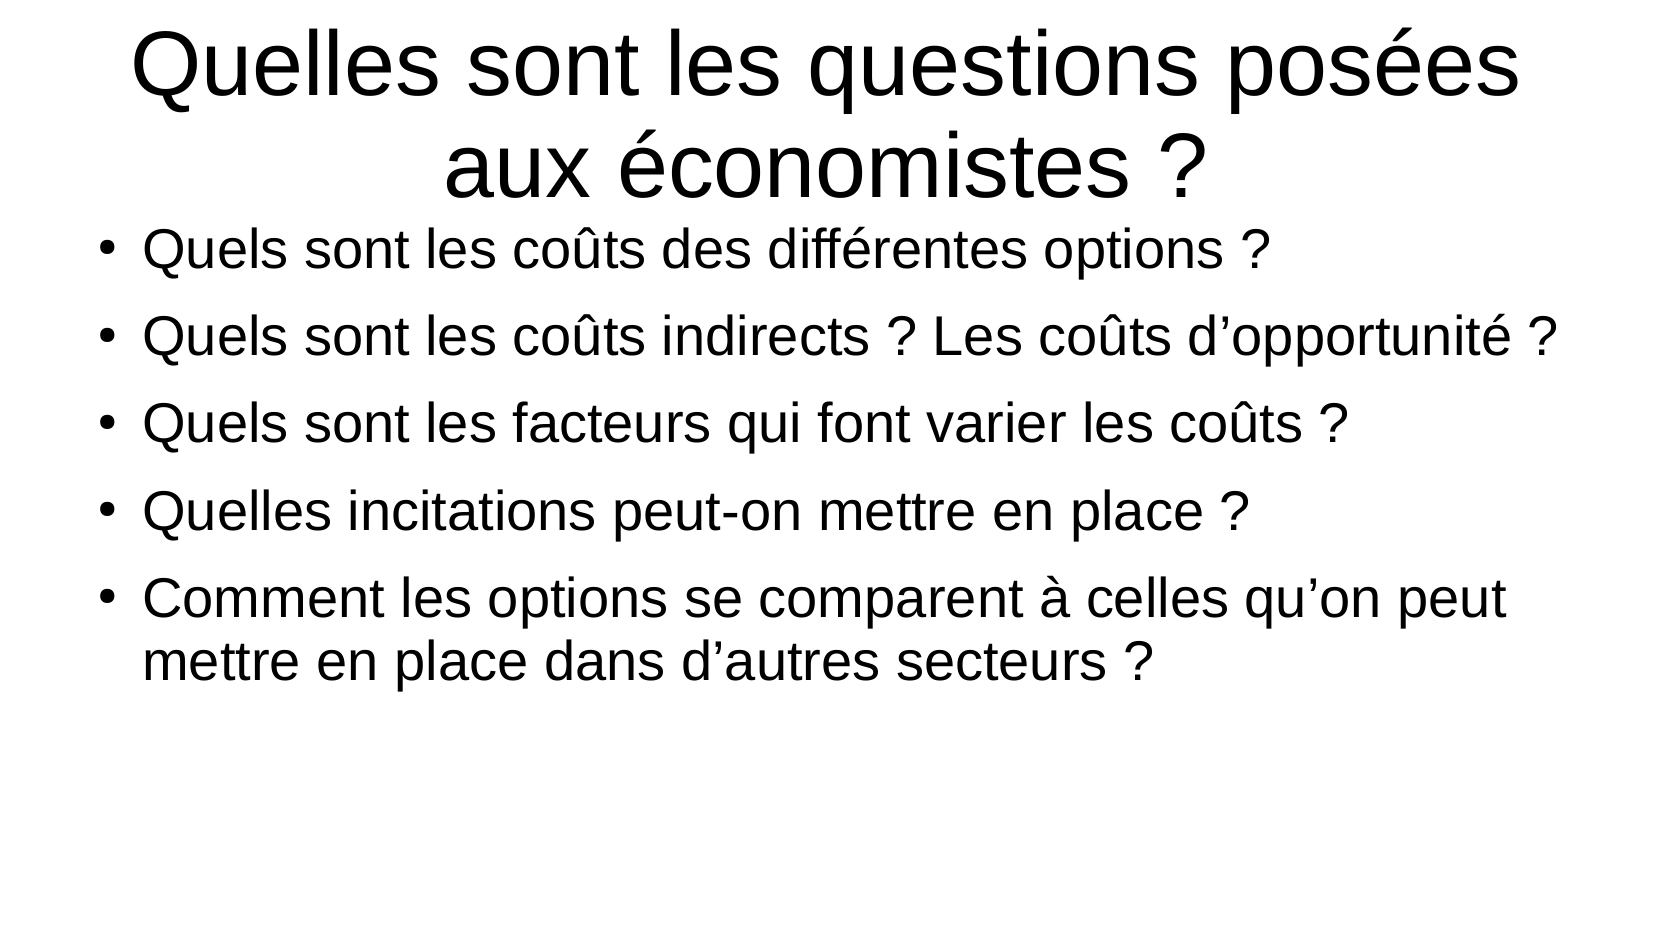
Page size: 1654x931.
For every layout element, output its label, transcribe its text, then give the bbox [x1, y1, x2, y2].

list Quels sont les coûts des différentes options ? Quels sont les coûts indirects ? Les coûts d’opportunité ? Quels sont les facteurs qui font varier les coûts ? Quelles incitations peut-on mettre en place ? Comment les options se comparent à celles qu’on peut mettre en place dans d’autres secteurs ? [82, 217, 1571, 758]
title Quelles sont les questions posées aux économistes ? [82, 12, 1571, 217]
